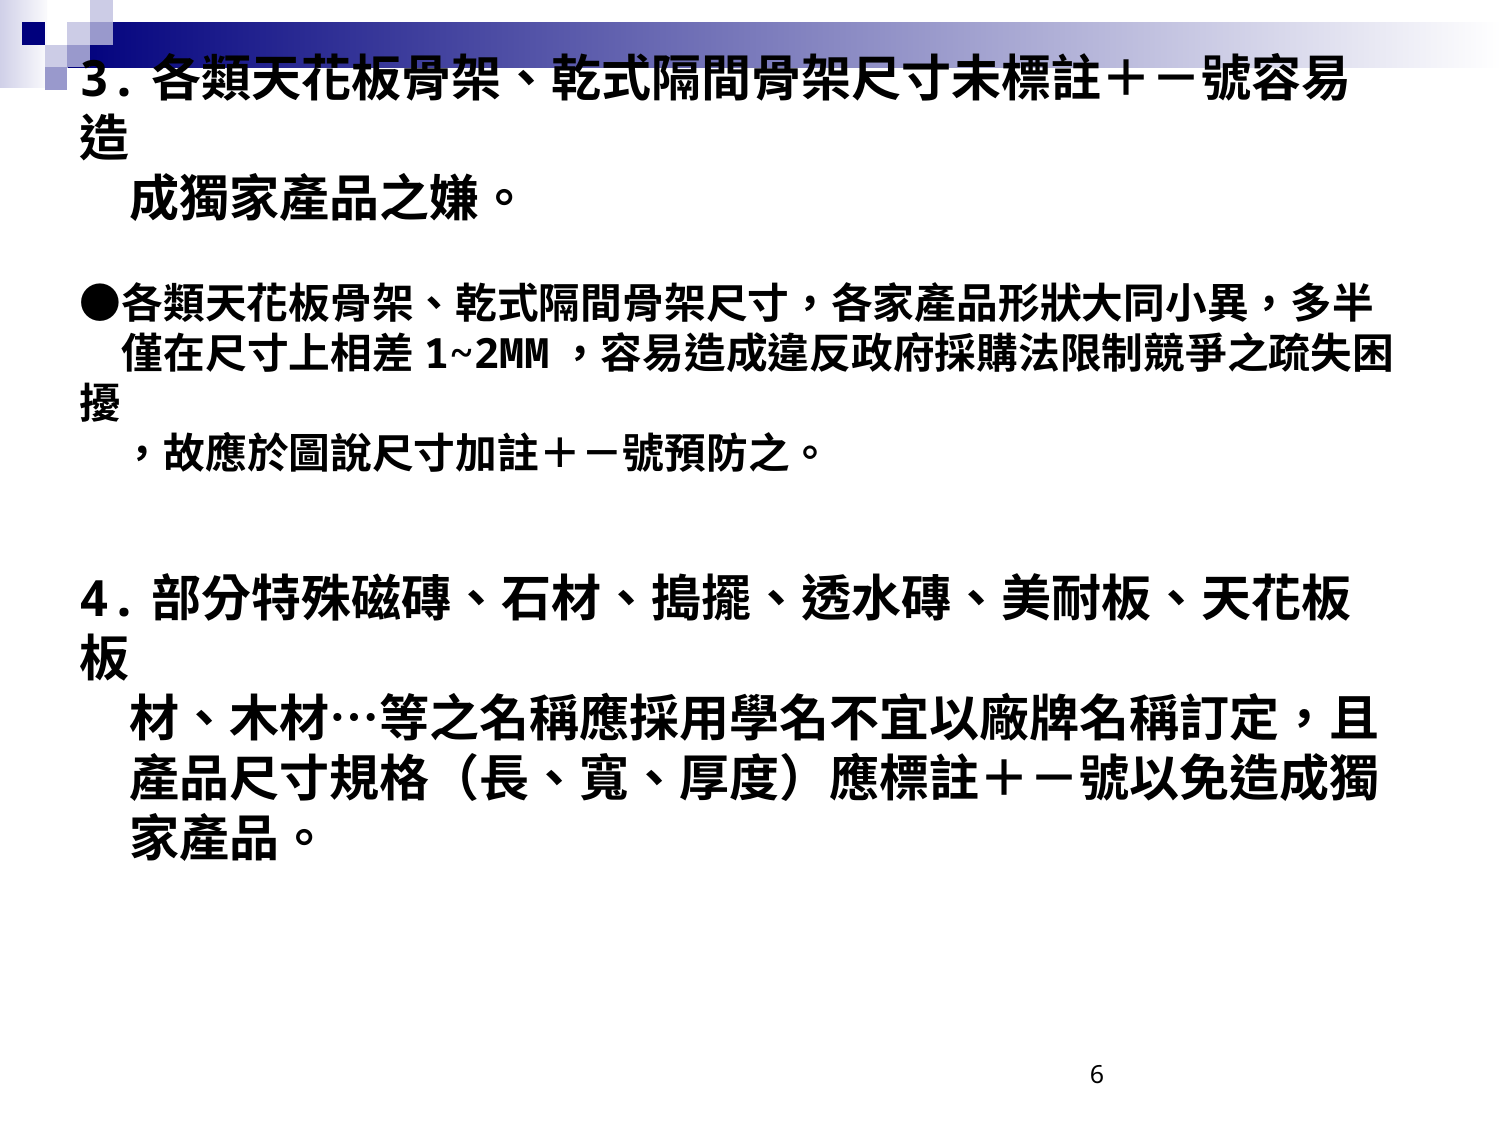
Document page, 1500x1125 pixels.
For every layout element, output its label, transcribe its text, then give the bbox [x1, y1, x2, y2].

text_box [1074, 1025, 1426, 1101]
text_box 3.各類天花板骨架、乾式隔間骨架尺寸未標註＋－號容易造 成獨家產品之嫌。 ●各類天花板骨架、乾式隔間骨架尺寸，各家產品形狀大同小異，多半 僅在尺寸上相差1~2MM，容易造成違反政府採購法限制競爭之疏失困擾 ，故應於圖說尺寸加註＋－號預防之。 4.部分特殊磁磚、石材、搗擺、透水磚、美耐板、天花板板 材、木材…等之名稱應採用學名不宜以廠牌名稱訂定，且 產品尺寸規格（長、寬、厚度）應標註＋－號以免造成獨 家產品。 [65, 39, 1411, 1014]
